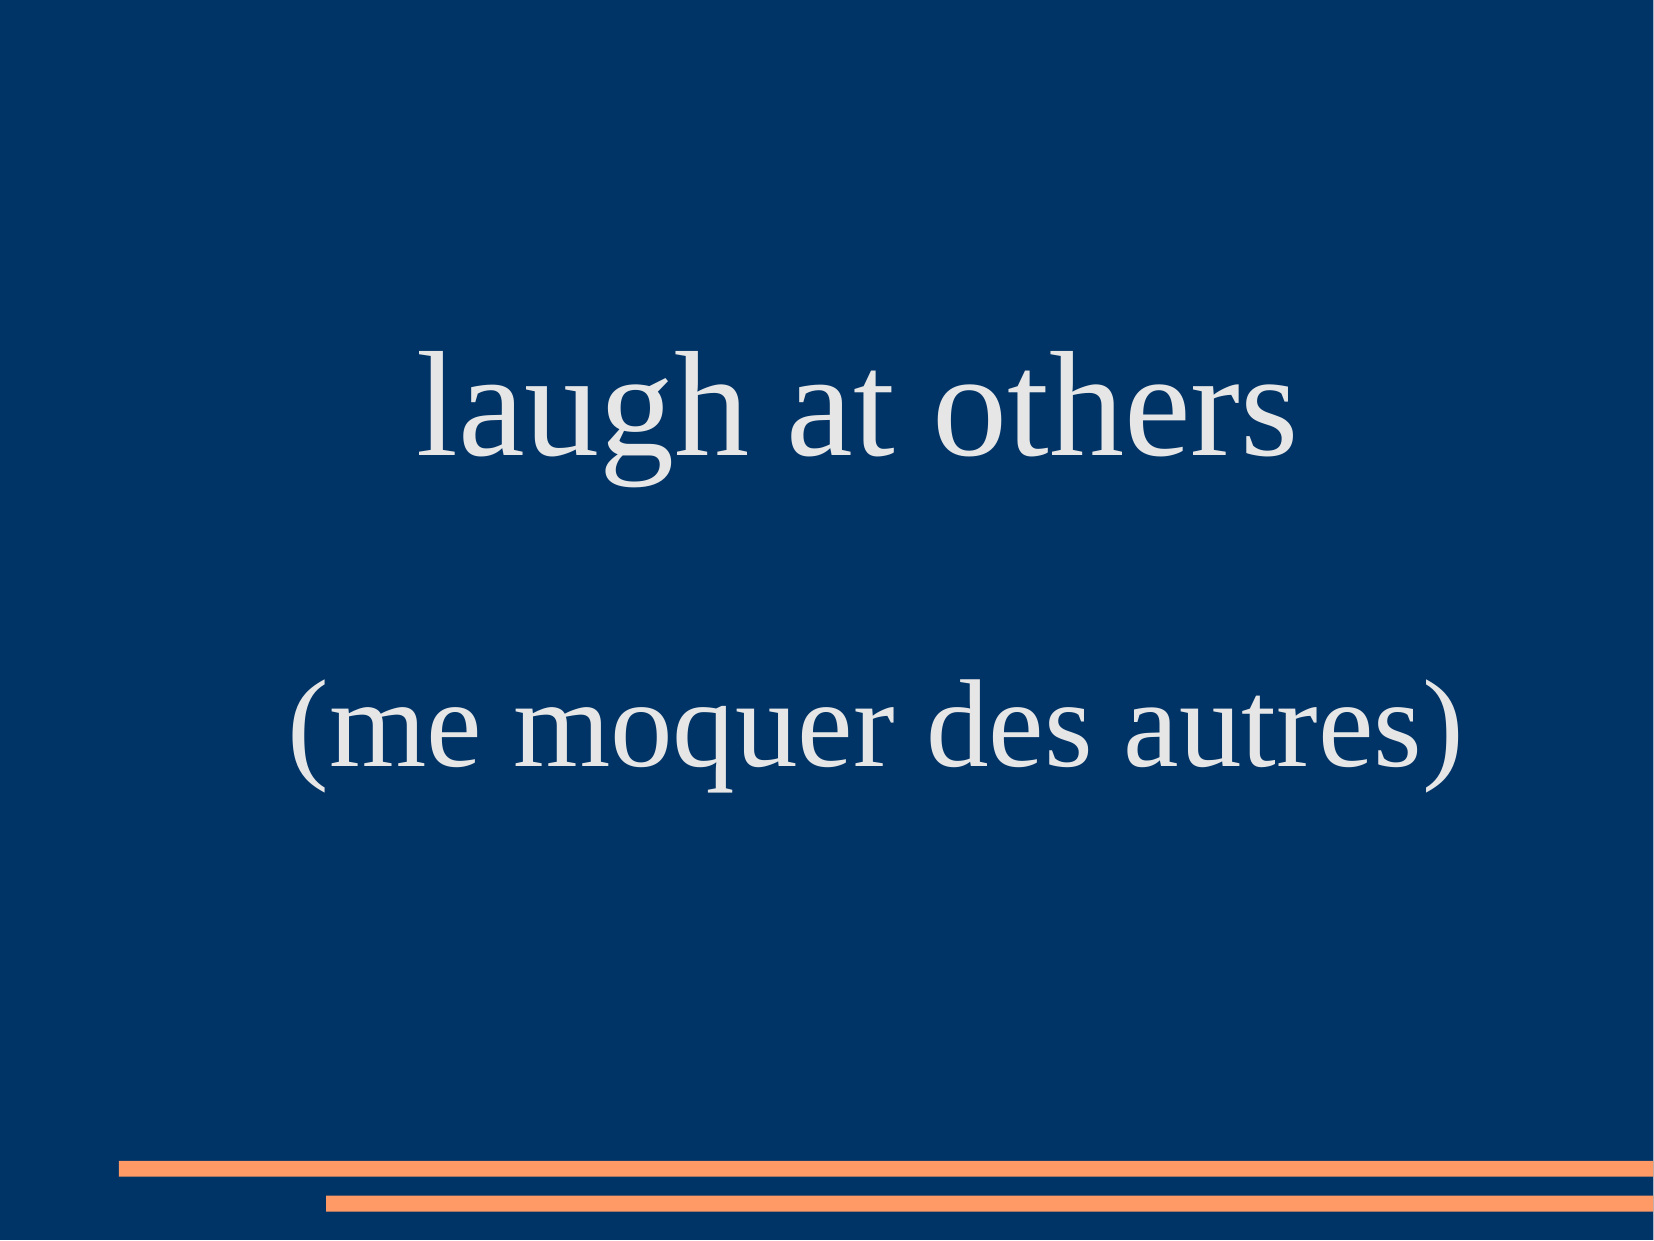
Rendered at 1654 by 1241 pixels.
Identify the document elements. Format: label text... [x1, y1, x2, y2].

list laugh at others (me moquer des autres) [121, 322, 1561, 1132]
